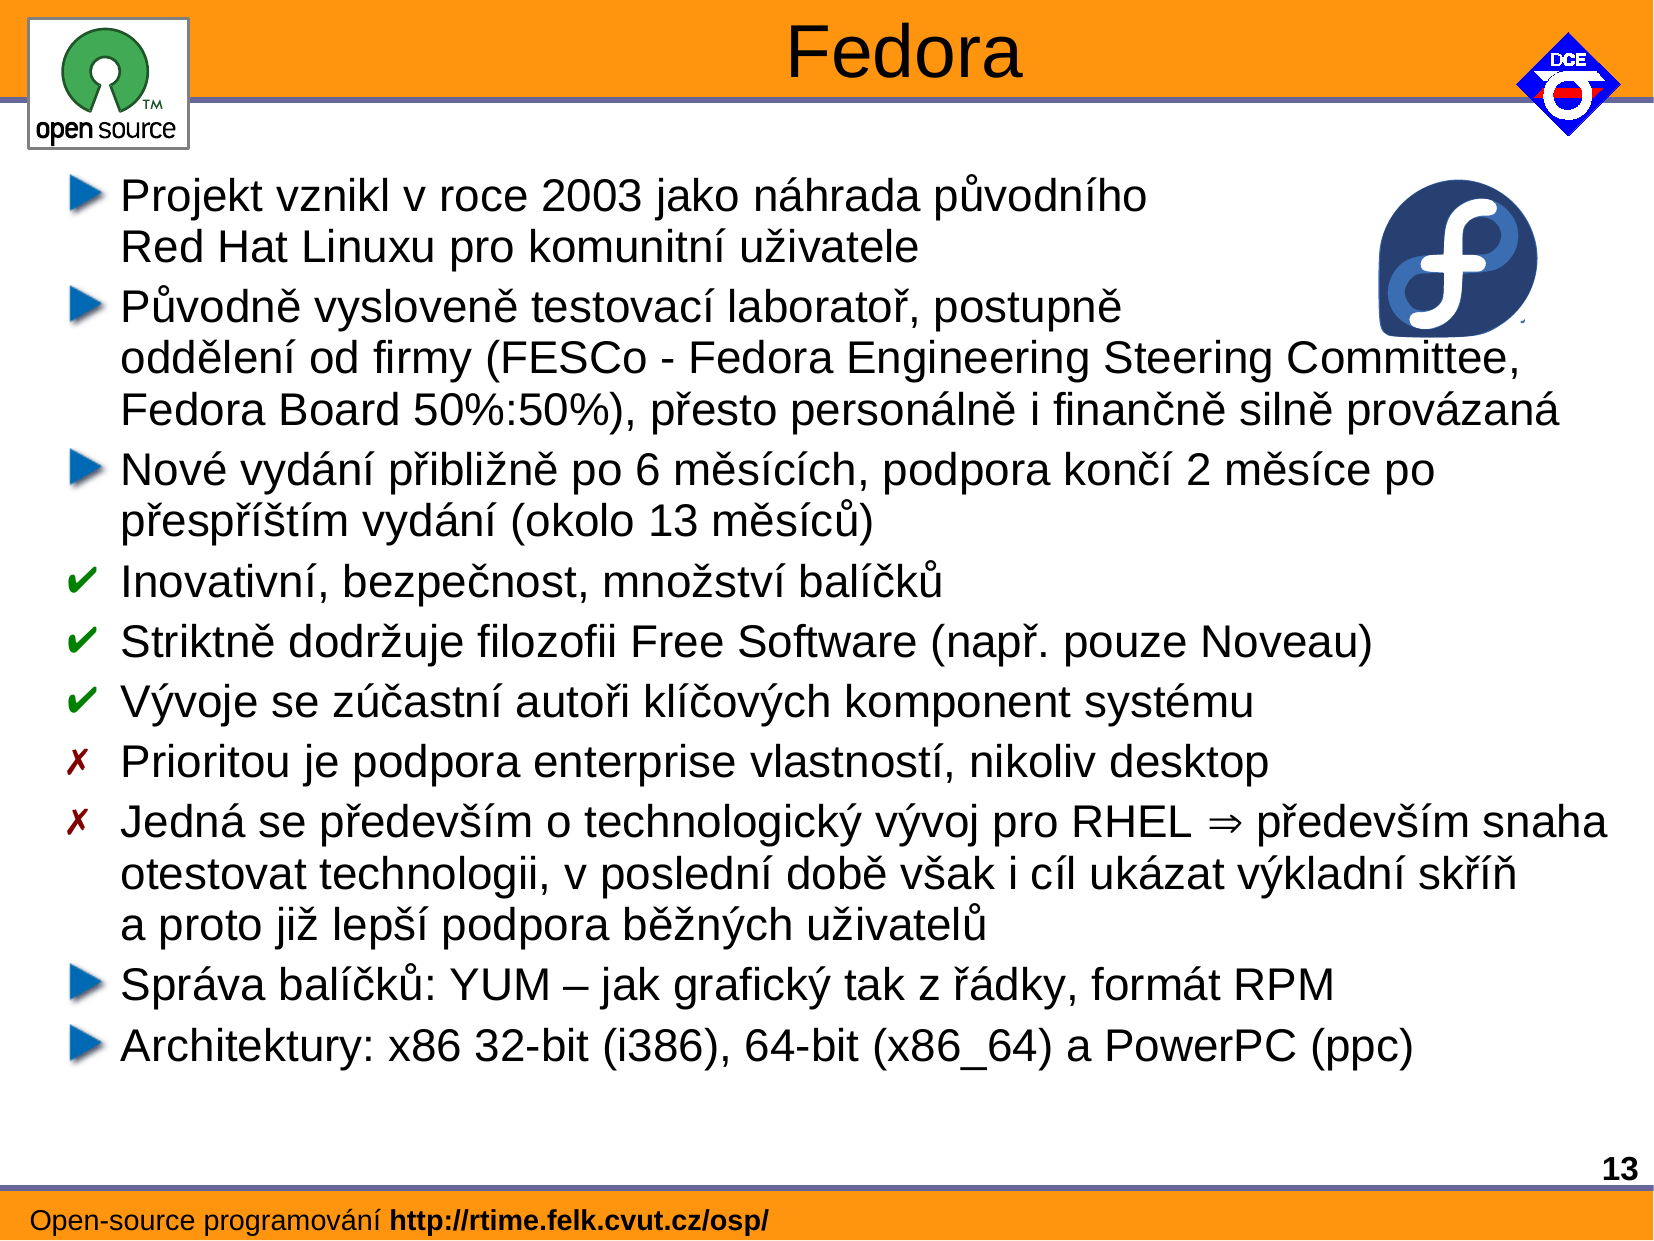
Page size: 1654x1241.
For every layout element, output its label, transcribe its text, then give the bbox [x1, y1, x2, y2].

title Fedora [178, 4, 1631, 98]
list Projekt vznikl v roce 2003 jako náhrada původního Red Hat Linuxu pro komunitní uživatele Původně vysloveně testovací laboratoř, postupně oddělení od firmy (FESCo - Fedora Engineering Steering Committee, Fedora Board 50%:50%), přesto personálně i finančně silně provázaná Nové vydání přibližně po 6 měsících, podpora končí 2 měsíce po přespříštím vydání (okolo 13 měsíců) Inovativní, bezpečnost, množství balíčků Striktně dodržuje filozofii Free Software (např. pouze Noveau) Vývoje se zúčastní autoři klíčových komponent systému Prioritou je podpora enterprise vlastností, nikoliv desktop Jedná se především o technologický vývoj pro RHEL  především snaha otestovat technologii, v poslední době však i cíl ukázat výkladní skříň a proto již lepší podpora běžných uživatelů Správa balíčků: YUM – jak grafický tak z řádky, formát RPM Architektury: x86 32-bit (i386), 64-bit (x86_64) a PowerPC (ppc) [49, 169, 1613, 1163]
text_box [1378, 179, 1538, 338]
